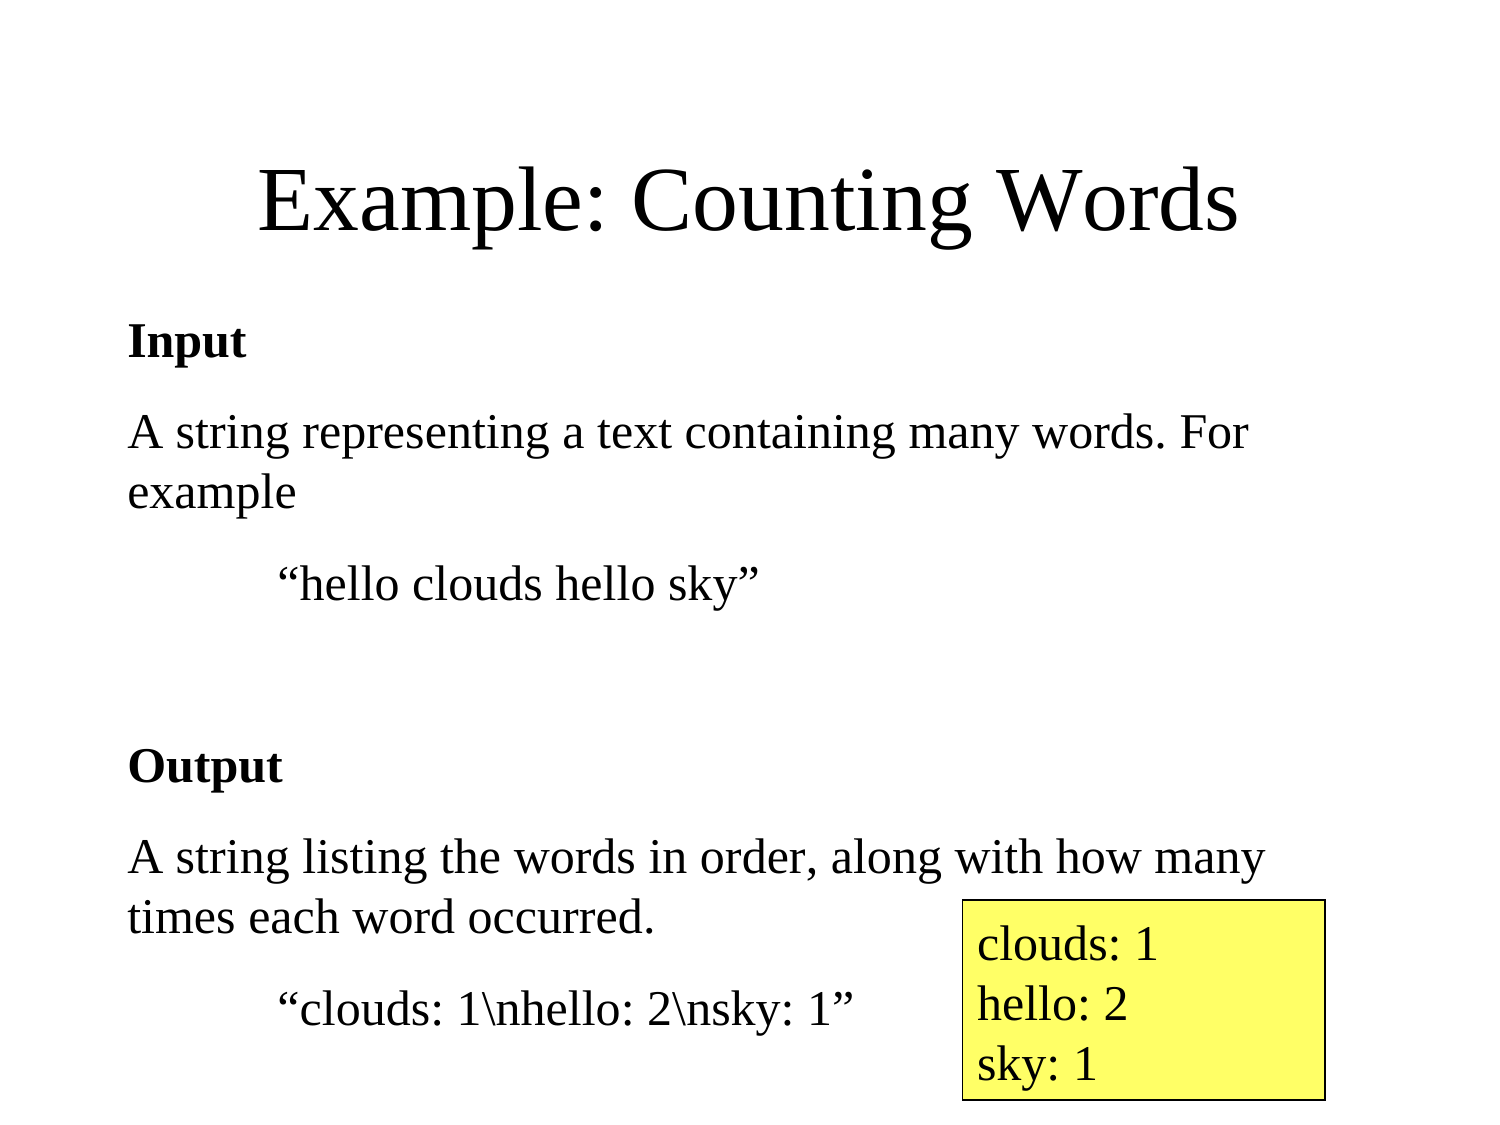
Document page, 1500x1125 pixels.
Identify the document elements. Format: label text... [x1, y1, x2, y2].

text_box Input A string representing a text containing many words. For example “hello clouds hello sky” Output A string listing the words in order, along with how many times each word occurred. “clouds: 1\nhello: 2\nsky: 1” [112, 299, 1401, 1043]
title Example: Counting Words [112, 99, 1388, 288]
text_box clouds: 1 hello: 2 sky: 1 [962, 899, 1325, 1100]
